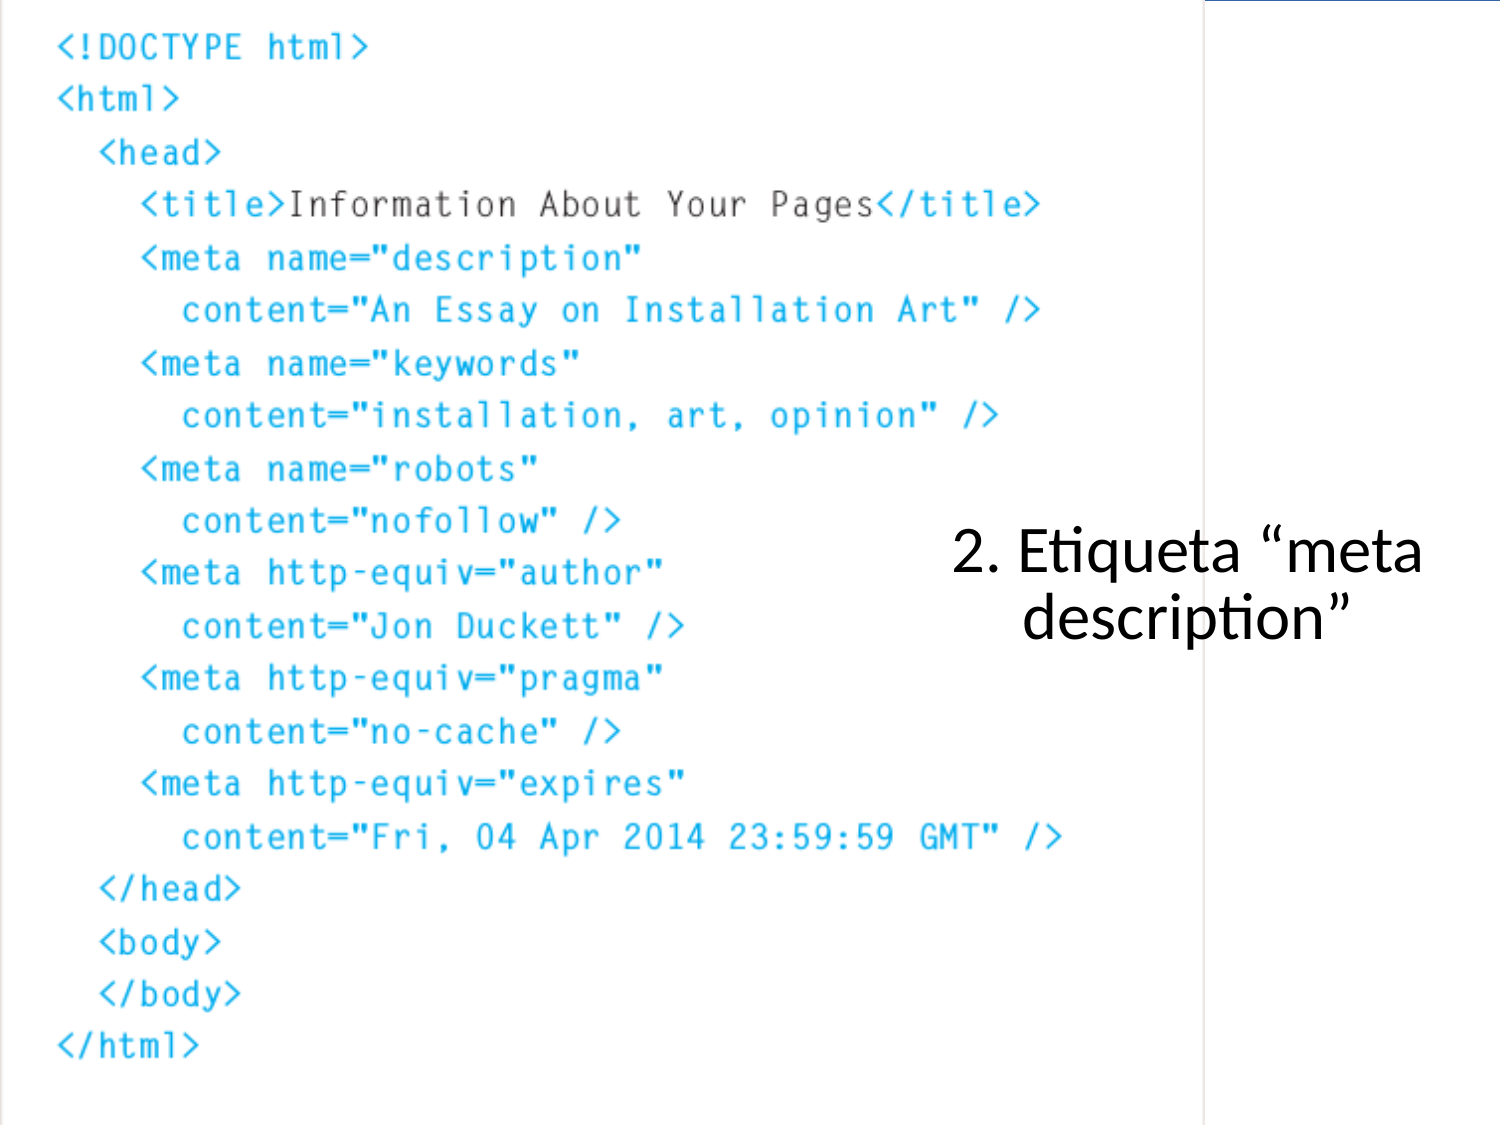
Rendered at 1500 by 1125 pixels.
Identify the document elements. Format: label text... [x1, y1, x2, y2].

picture [0, 0, 1205, 1125]
text_box [1205, 0, 1500, 1125]
list 2. Etiqueta “meta description” [744, 263, 1425, 916]
